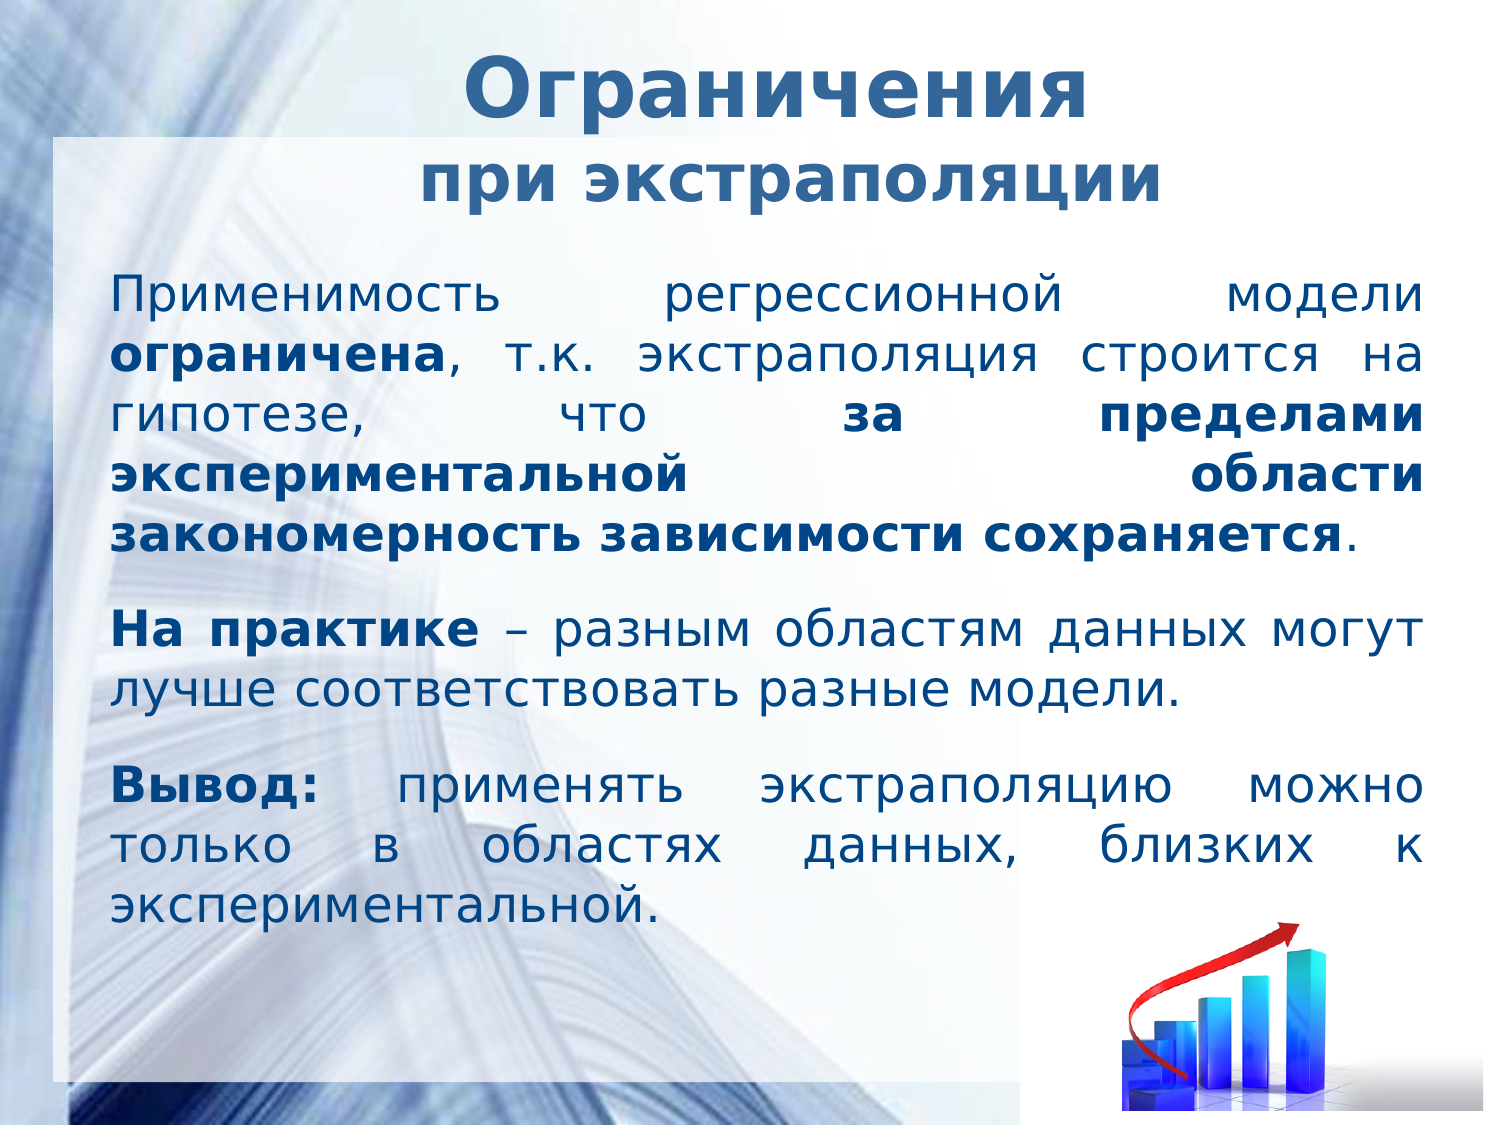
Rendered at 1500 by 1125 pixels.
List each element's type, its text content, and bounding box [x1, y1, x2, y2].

picture [0, 0, 1500, 1125]
text_box Применимость регрессионной модели ограничена, т.к. экстраполяция строится на гипотезе, что за пределами экспериментальной области закономерность зависимости сохраняется. На практике – разным областям данных могут лучше соответствовать разные модели. Вывод: применять экстраполяцию можно только в областях данных, близких к экспериментальной. [94, 253, 1441, 1108]
text_box Ограничения при экстраполяции [404, 26, 1180, 222]
